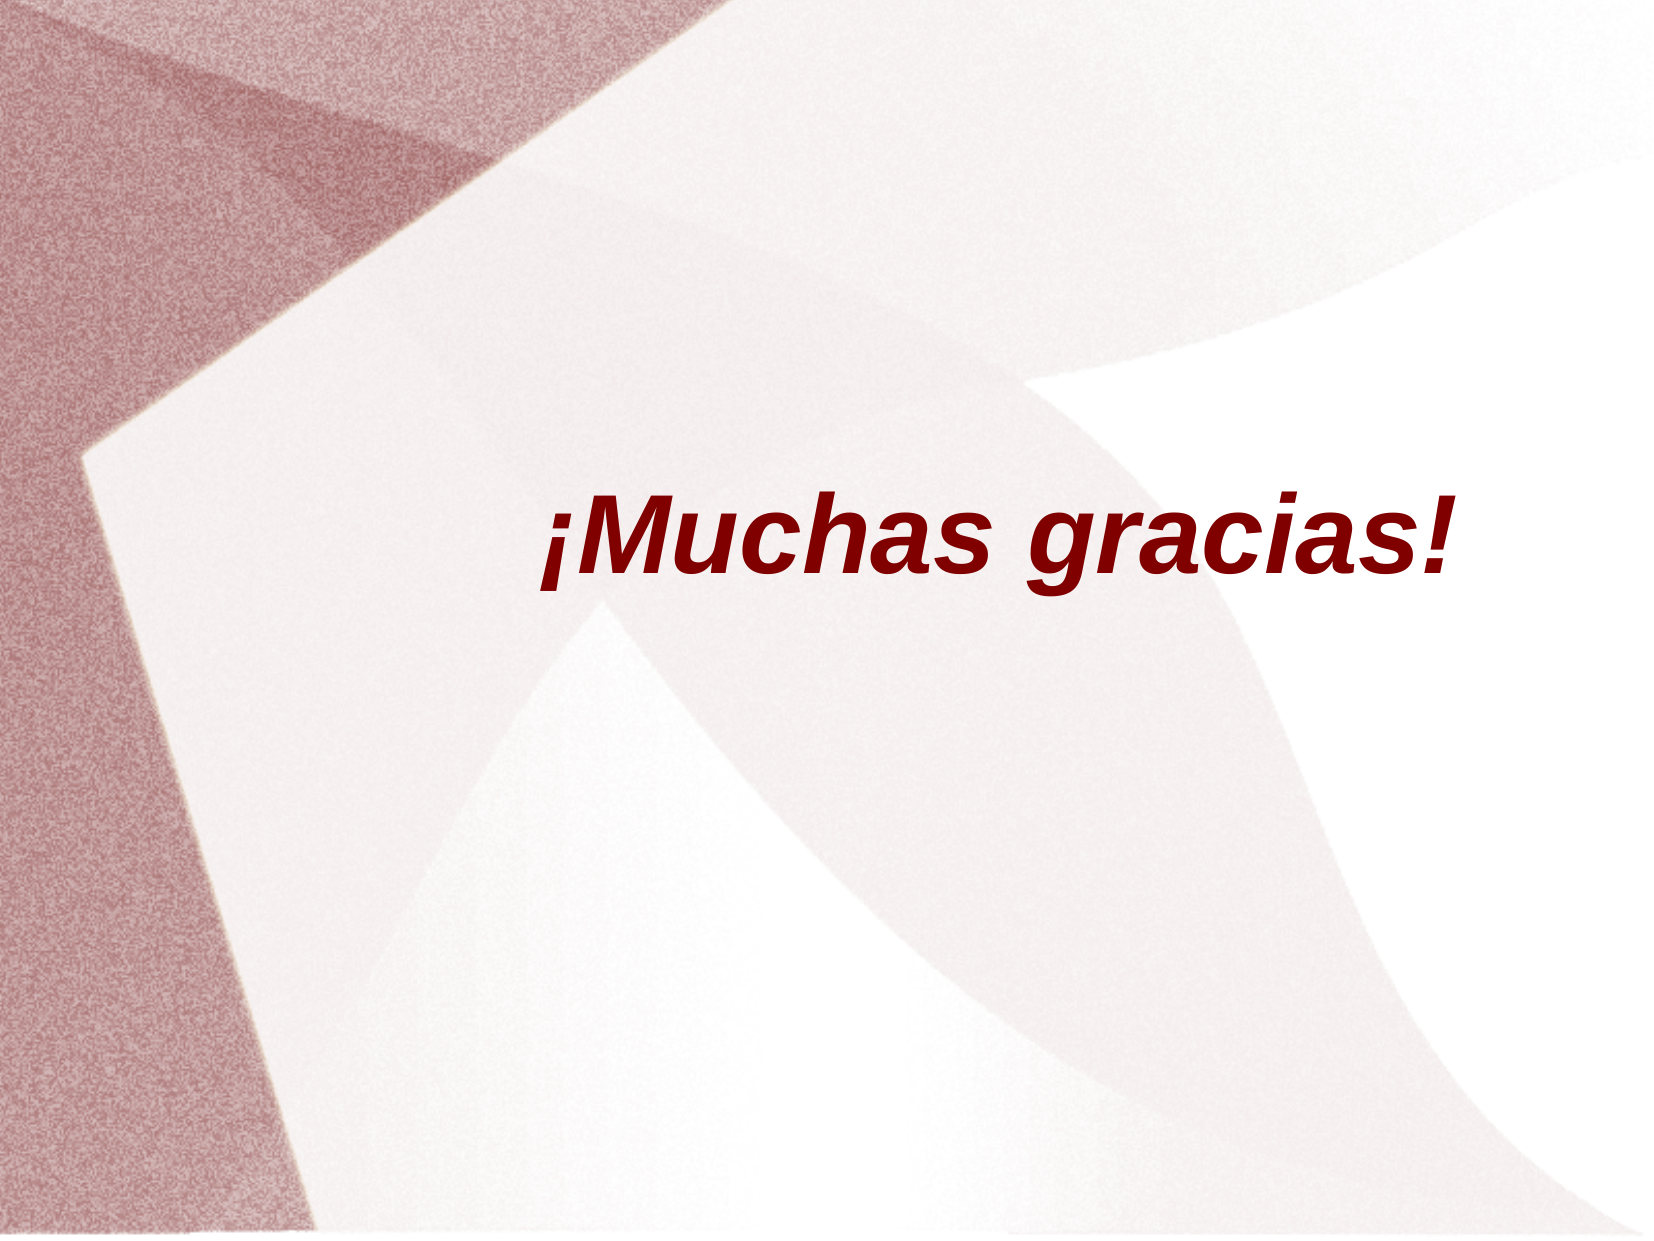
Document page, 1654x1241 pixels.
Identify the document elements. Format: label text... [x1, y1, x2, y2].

title ¡Muchas gracias! [448, 430, 1459, 638]
picture [0, 0, 1654, 1241]
